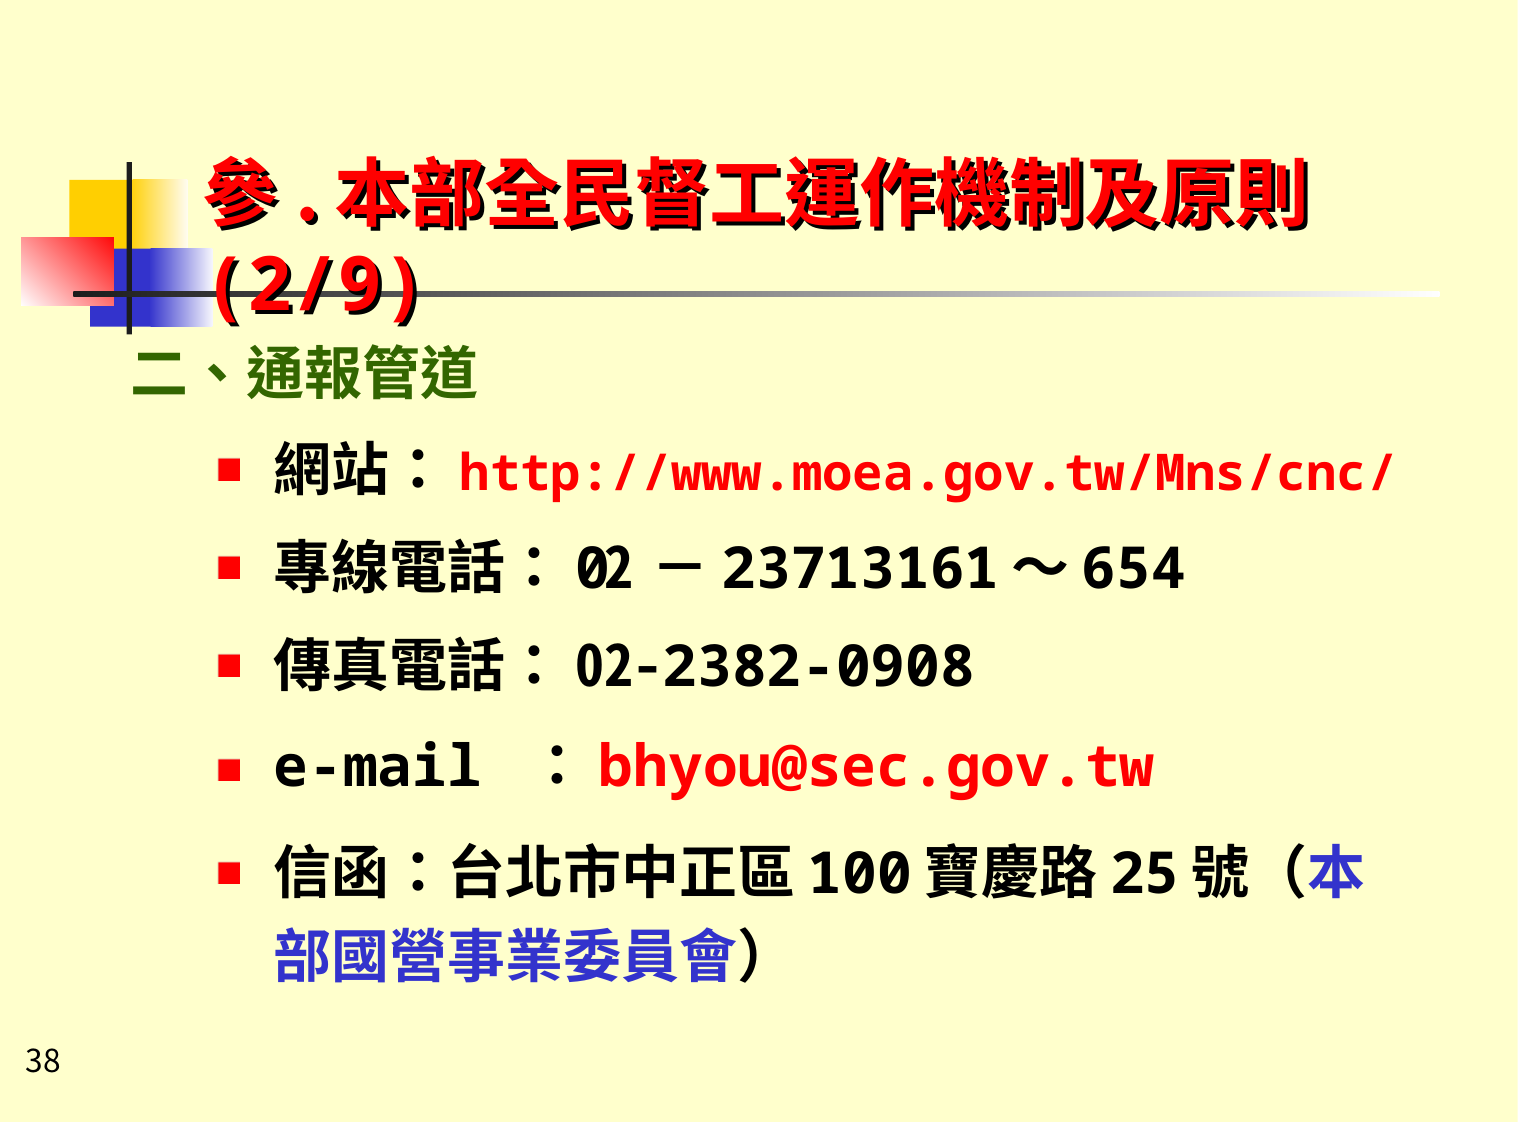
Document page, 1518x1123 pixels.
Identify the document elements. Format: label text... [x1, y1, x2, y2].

picture [213, 453, 240, 481]
picture [213, 551, 240, 579]
picture [213, 649, 240, 677]
picture [213, 857, 240, 884]
text_box 二、通報管道 網站：http://www.moea.gov.tw/Mns/cnc/ 專線電話：02－23713161～654 傳真電話：02-2382-0908 e-mail ：bhyou@sec.gov.tw 信函：台北市中正區100寶慶路25號（本部國營事業委員會） [113, 313, 1429, 1060]
text_box 參.本部全民督工運作機制及原則(2/9) [185, 136, 1453, 302]
picture [213, 754, 240, 781]
text_box <編號> [0, 1032, 78, 1096]
